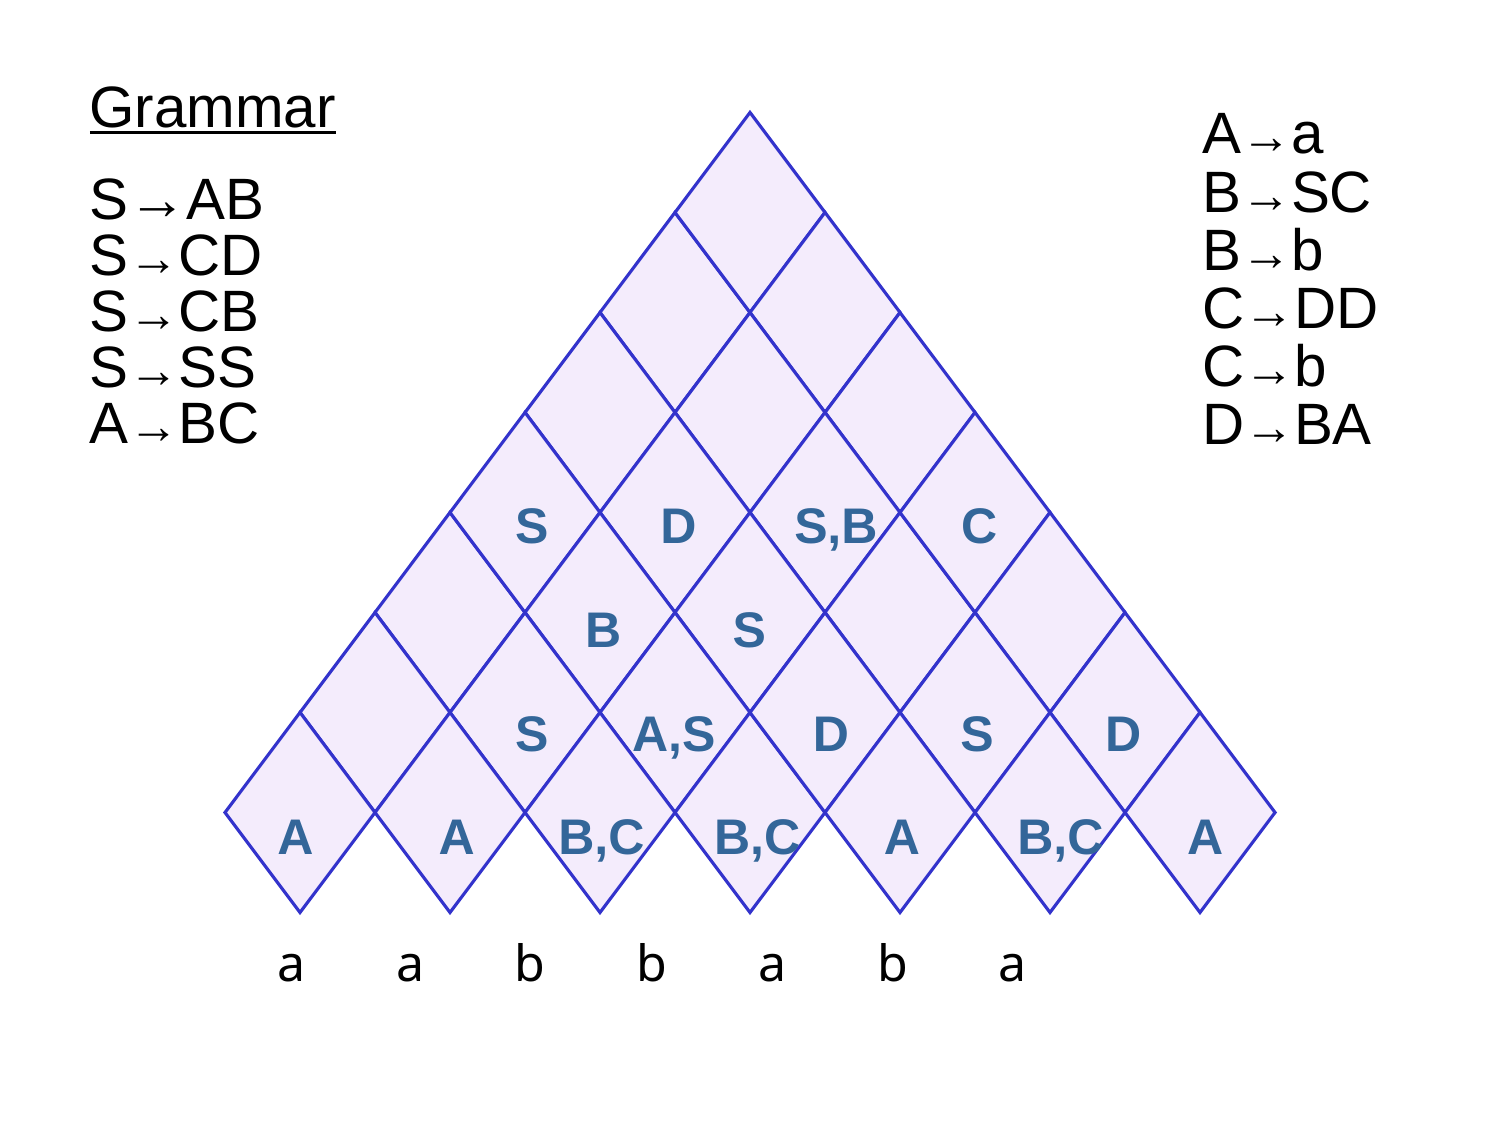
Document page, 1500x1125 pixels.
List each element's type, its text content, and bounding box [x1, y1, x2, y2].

text_box [1170, 873, 1230, 913]
text_box [570, 873, 630, 913]
text_box A→a B→SC B→b C→DD C→b D→BA [1187, 99, 1413, 464]
text_box [270, 873, 330, 913]
text_box [720, 873, 780, 913]
text_box [703, 112, 797, 174]
text_box a a b b a b a [262, 923, 1251, 1000]
text_box [1020, 873, 1080, 913]
text_box [870, 873, 930, 913]
text_box S S B,C S A,D S D S,B C B S S A,S D S D A A B,C B,C A B,C A [262, 174, 1476, 873]
text_box [225, 763, 262, 862]
text_box [420, 873, 480, 913]
text_box Grammar S→AB S→CD S→CB S→SS A→BC [74, 75, 413, 463]
